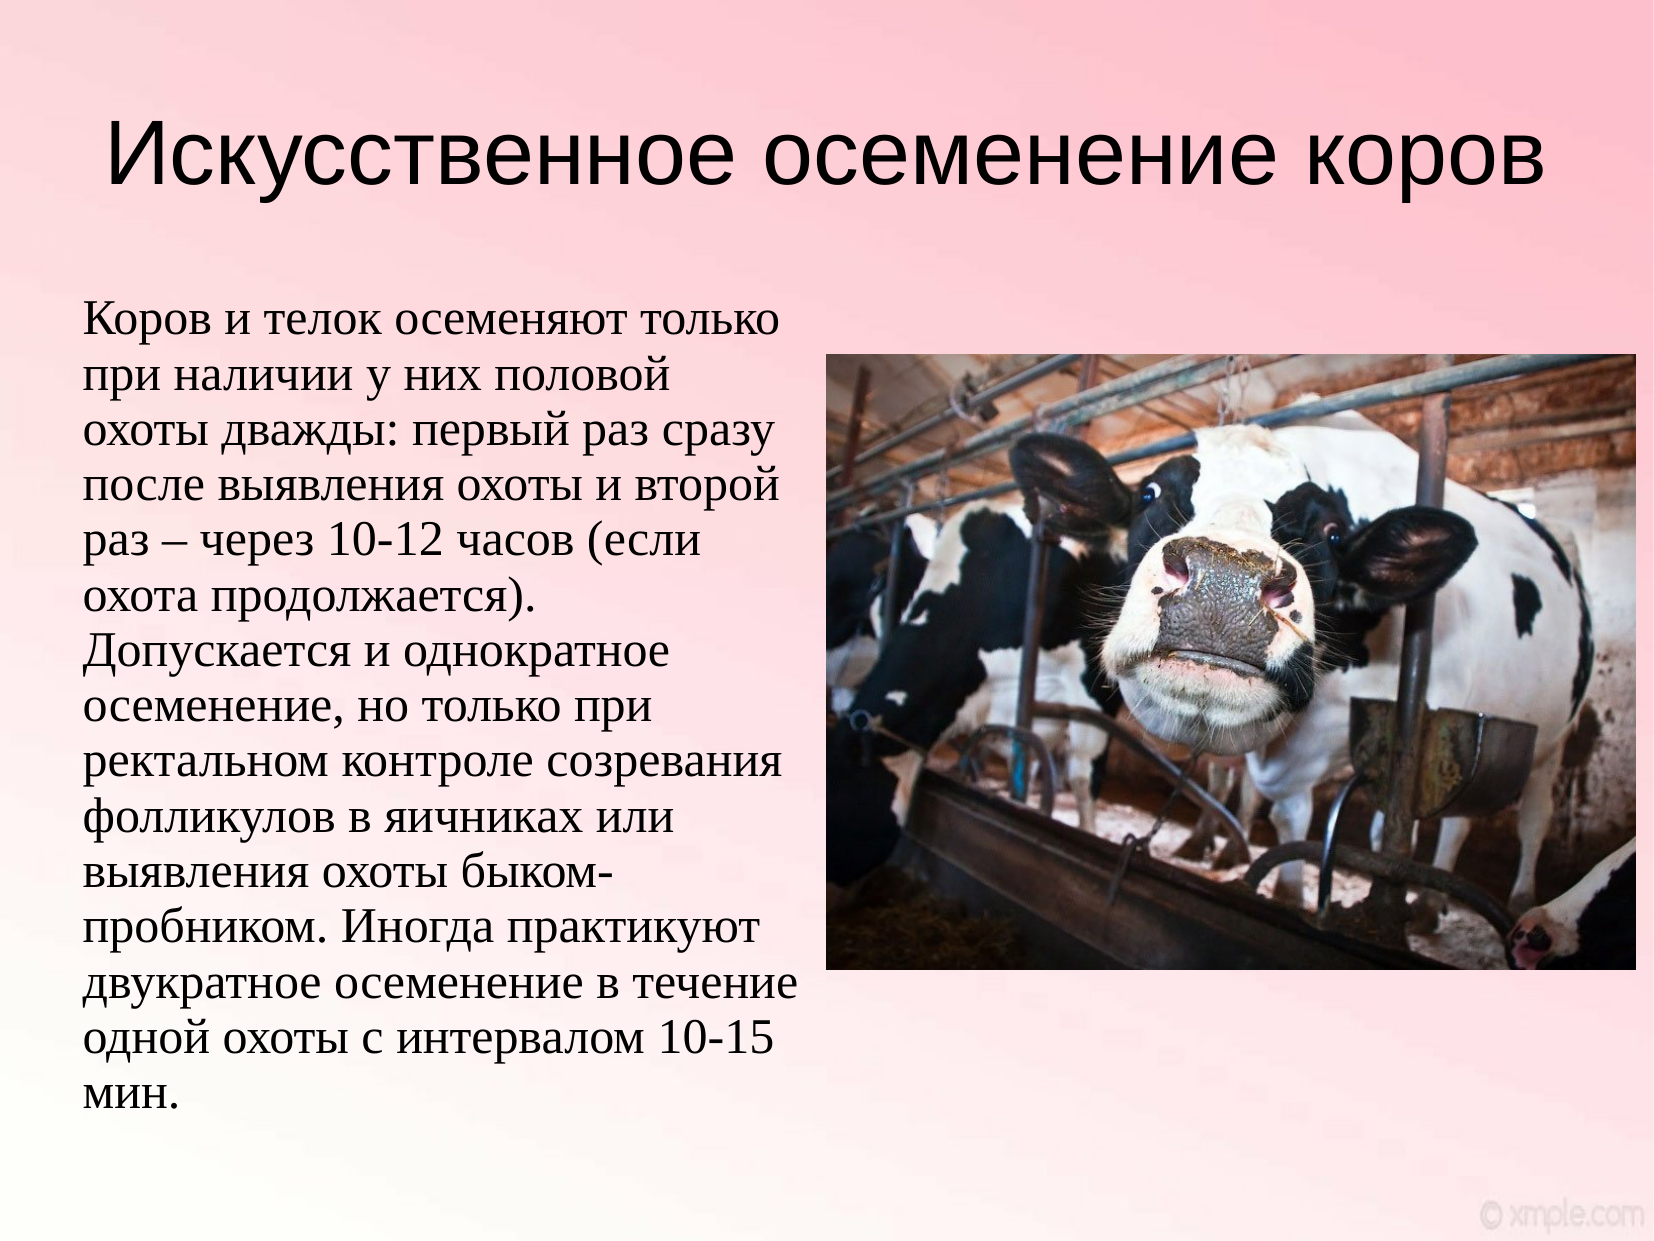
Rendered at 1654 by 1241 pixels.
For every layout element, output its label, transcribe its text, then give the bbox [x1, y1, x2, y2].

picture [0, 0, 1654, 1241]
list Коров и телок осеменяют только при наличии у них половой охоты дважды: первый раз сразу после выявления охоты и второй раз – через 10-12 часов (если охота продолжается). Допускается и однократное осеменение, но только при ректальном контроле созревания фолликулов в яичниках или выявления охоты быком-пробником. Иногда практикуют двукратное осеменение в течение одной охоты с интервалом 10-15 мин. [82, 290, 809, 1135]
title Искусственное осеменение коров [82, 49, 1571, 257]
